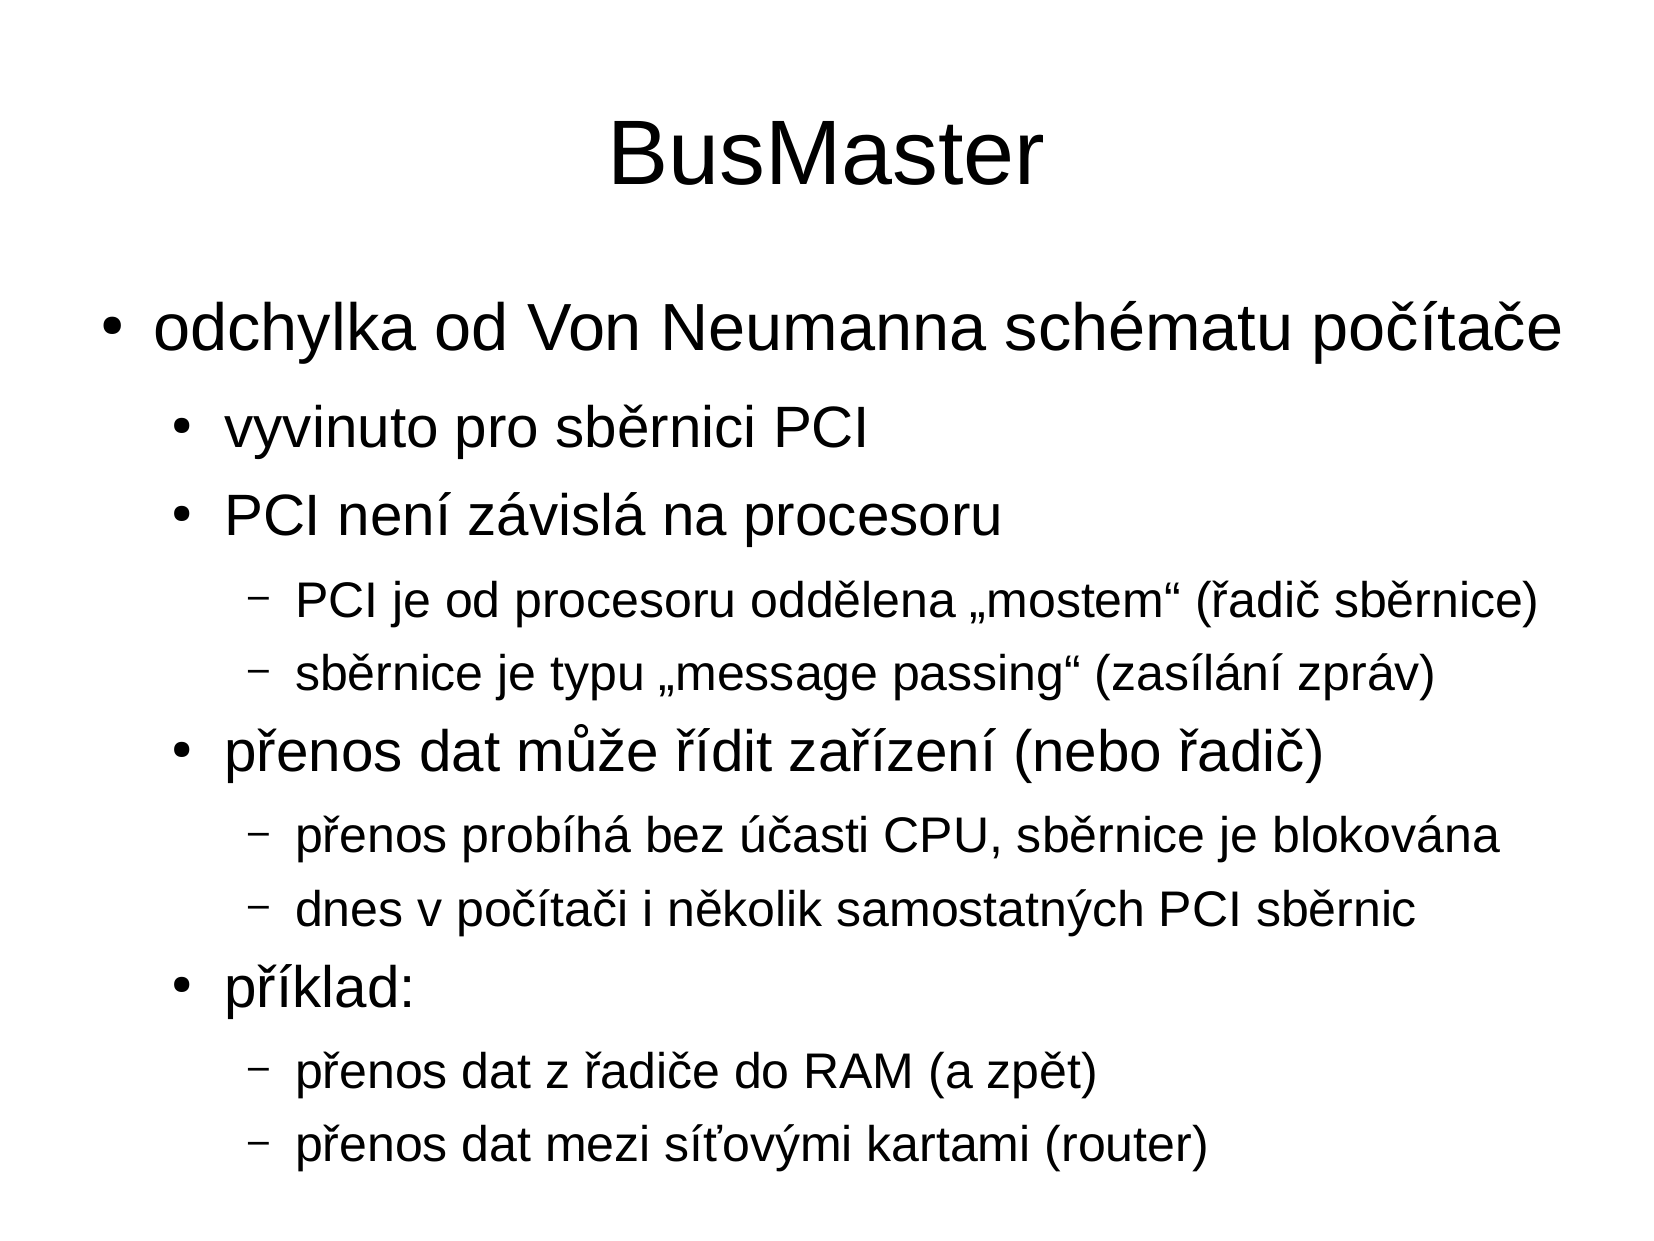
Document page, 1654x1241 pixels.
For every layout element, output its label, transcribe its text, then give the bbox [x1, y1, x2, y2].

list odchylka od Von Neumanna schématu počítače vyvinuto pro sběrnici PCI PCI není závislá na procesoru PCI je od procesoru oddělena „mostem“ (řadič sběrnice) sběrnice je typu „message passing“ (zasílání zpráv) přenos dat může řídit zařízení (nebo řadič) přenos probíhá bez účasti CPU, sběrnice je blokována dnes v počítači i několik samostatných PCI sběrnic příklad: přenos dat z řadiče do RAM (a zpět) přenos dat mezi síťovými kartami (router) [82, 290, 1571, 1172]
title BusMaster [82, 49, 1571, 257]
